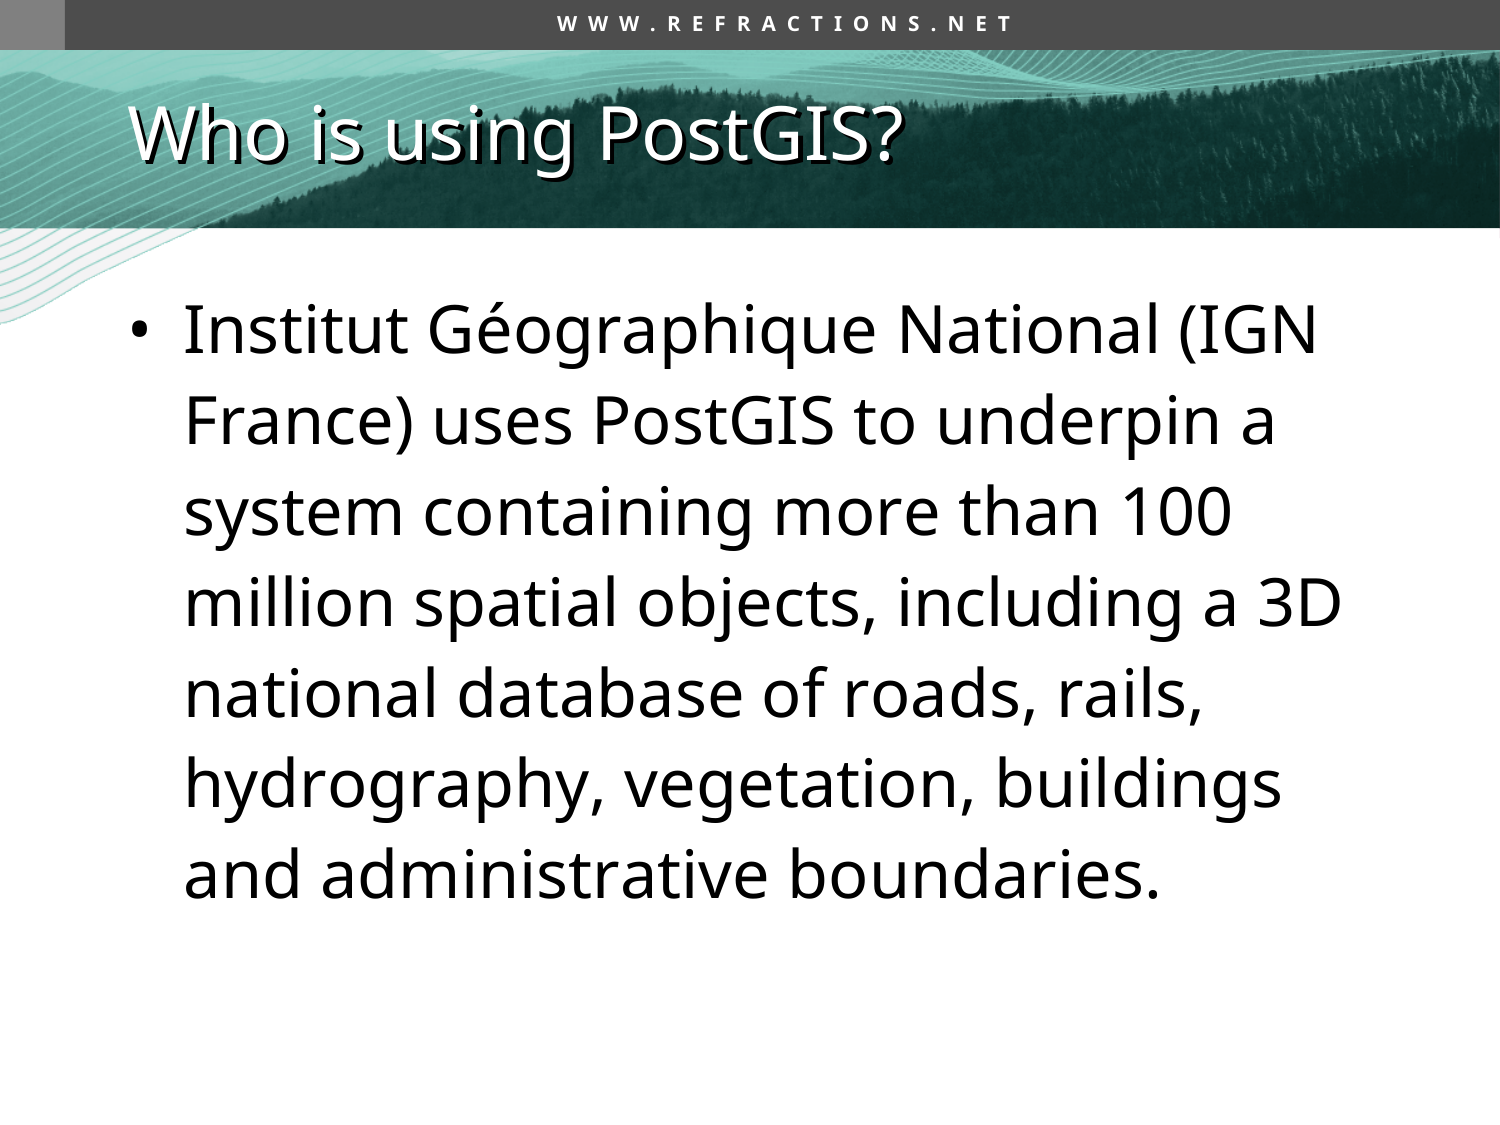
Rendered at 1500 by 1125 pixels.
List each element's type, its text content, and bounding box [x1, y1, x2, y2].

list Institut Géographique National (IGN France) uses PostGIS to underpin a system containing more than 100 million spatial objects, including a 3D national database of roads, rails, hydrography, vegetation, buildings and administrative boundaries. [112, 274, 1388, 1050]
title Who is using PostGIS? [112, 49, 1388, 213]
picture [0, 50, 1500, 325]
